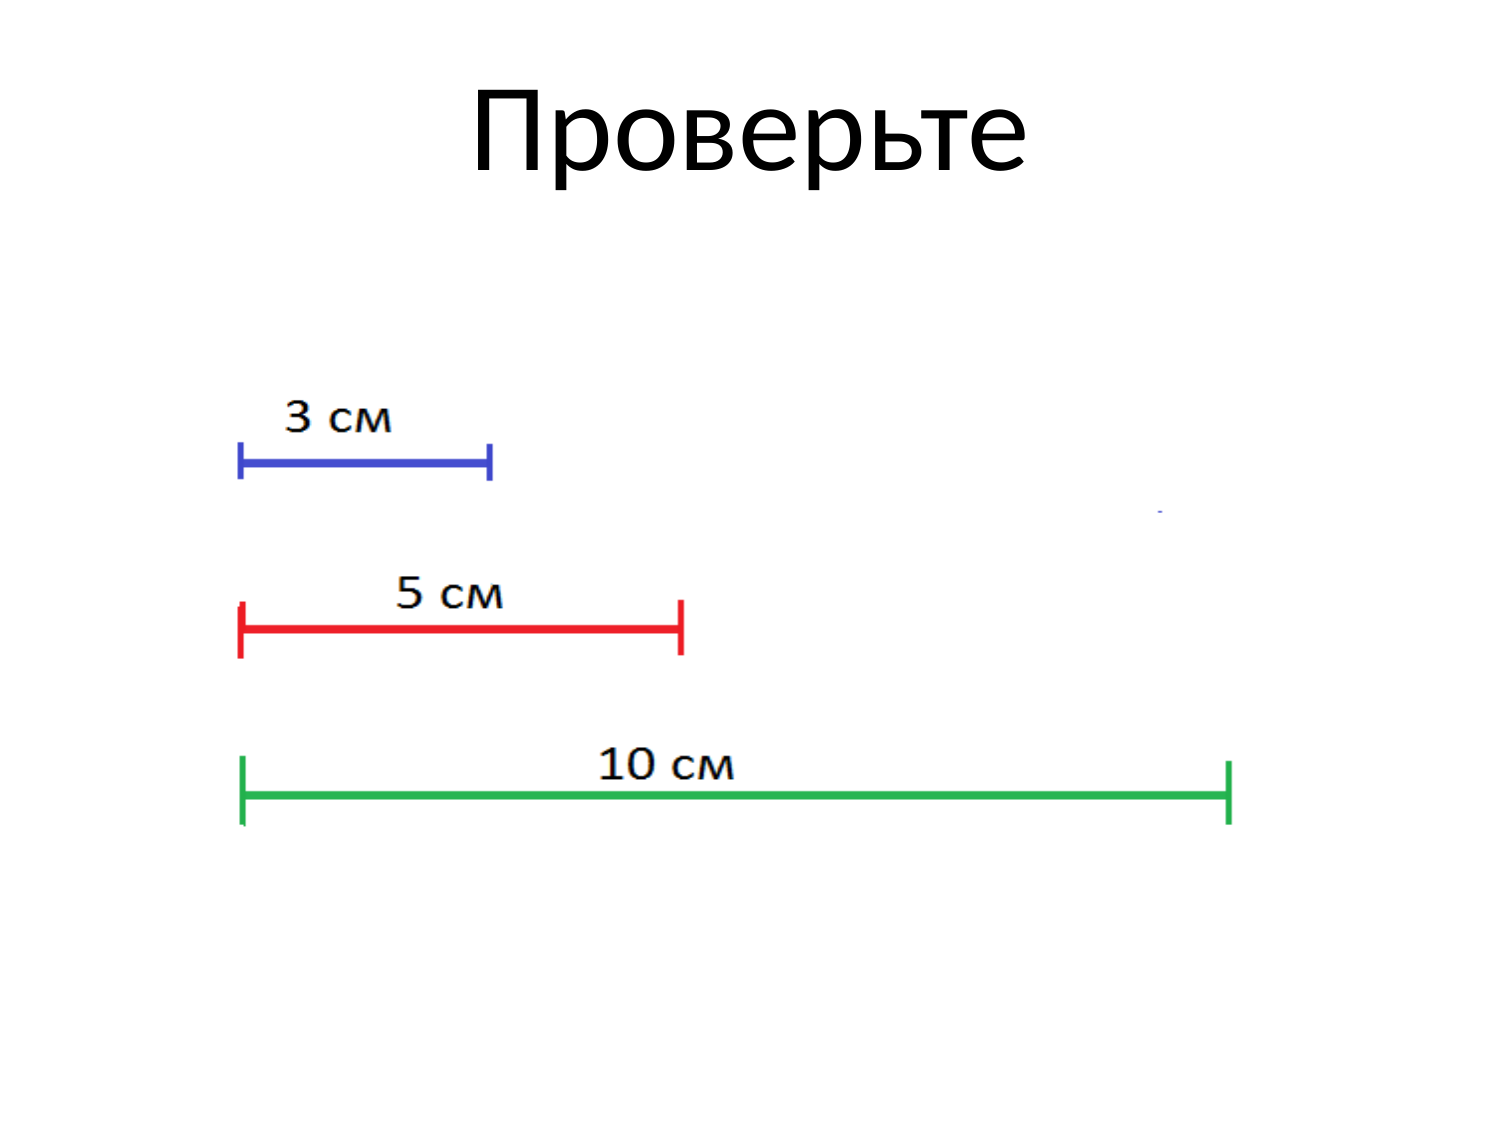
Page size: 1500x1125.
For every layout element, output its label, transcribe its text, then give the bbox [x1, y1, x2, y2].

picture [23, 259, 1441, 957]
title Проверьте [75, 45, 1425, 233]
